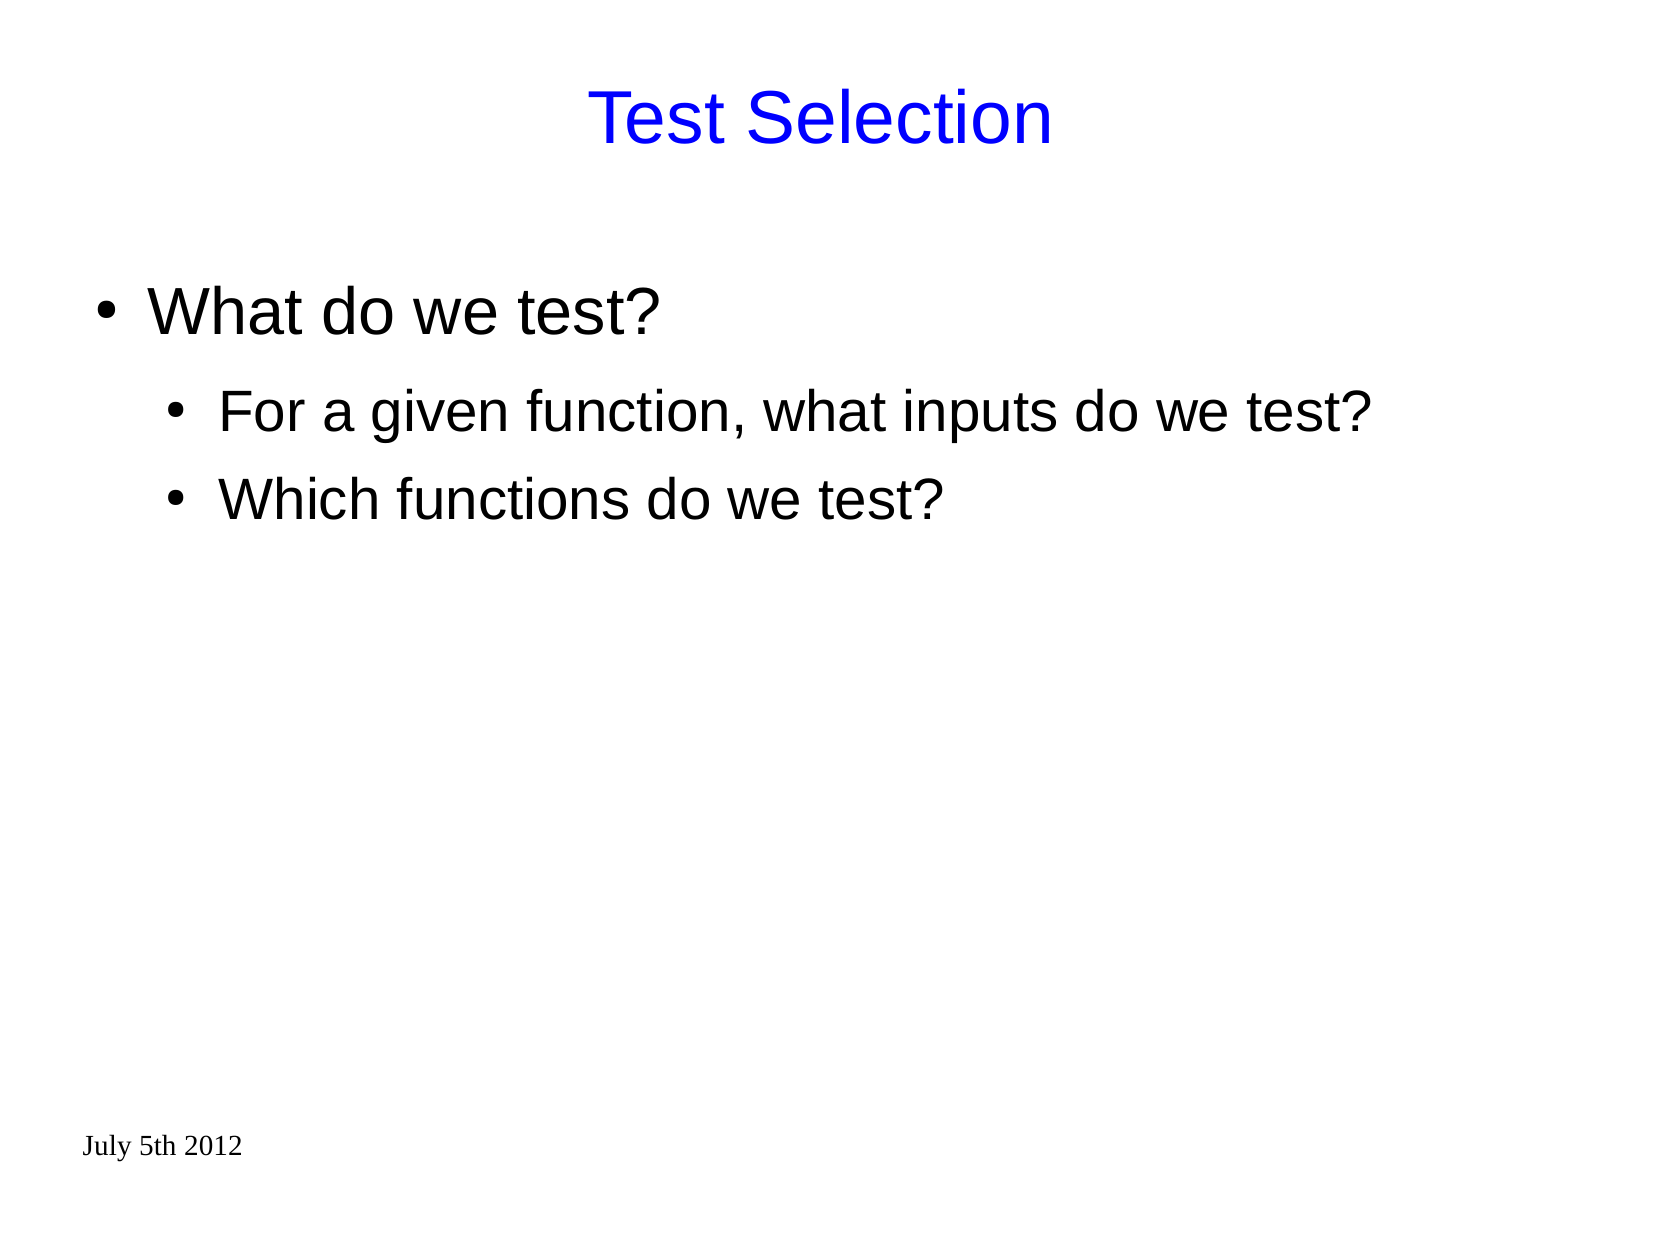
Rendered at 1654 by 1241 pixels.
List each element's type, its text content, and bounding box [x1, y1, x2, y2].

list What do we test? For a given function, what inputs do we test? Which functions do we test? [76, 274, 1565, 1093]
title Test Selection [76, 58, 1565, 178]
